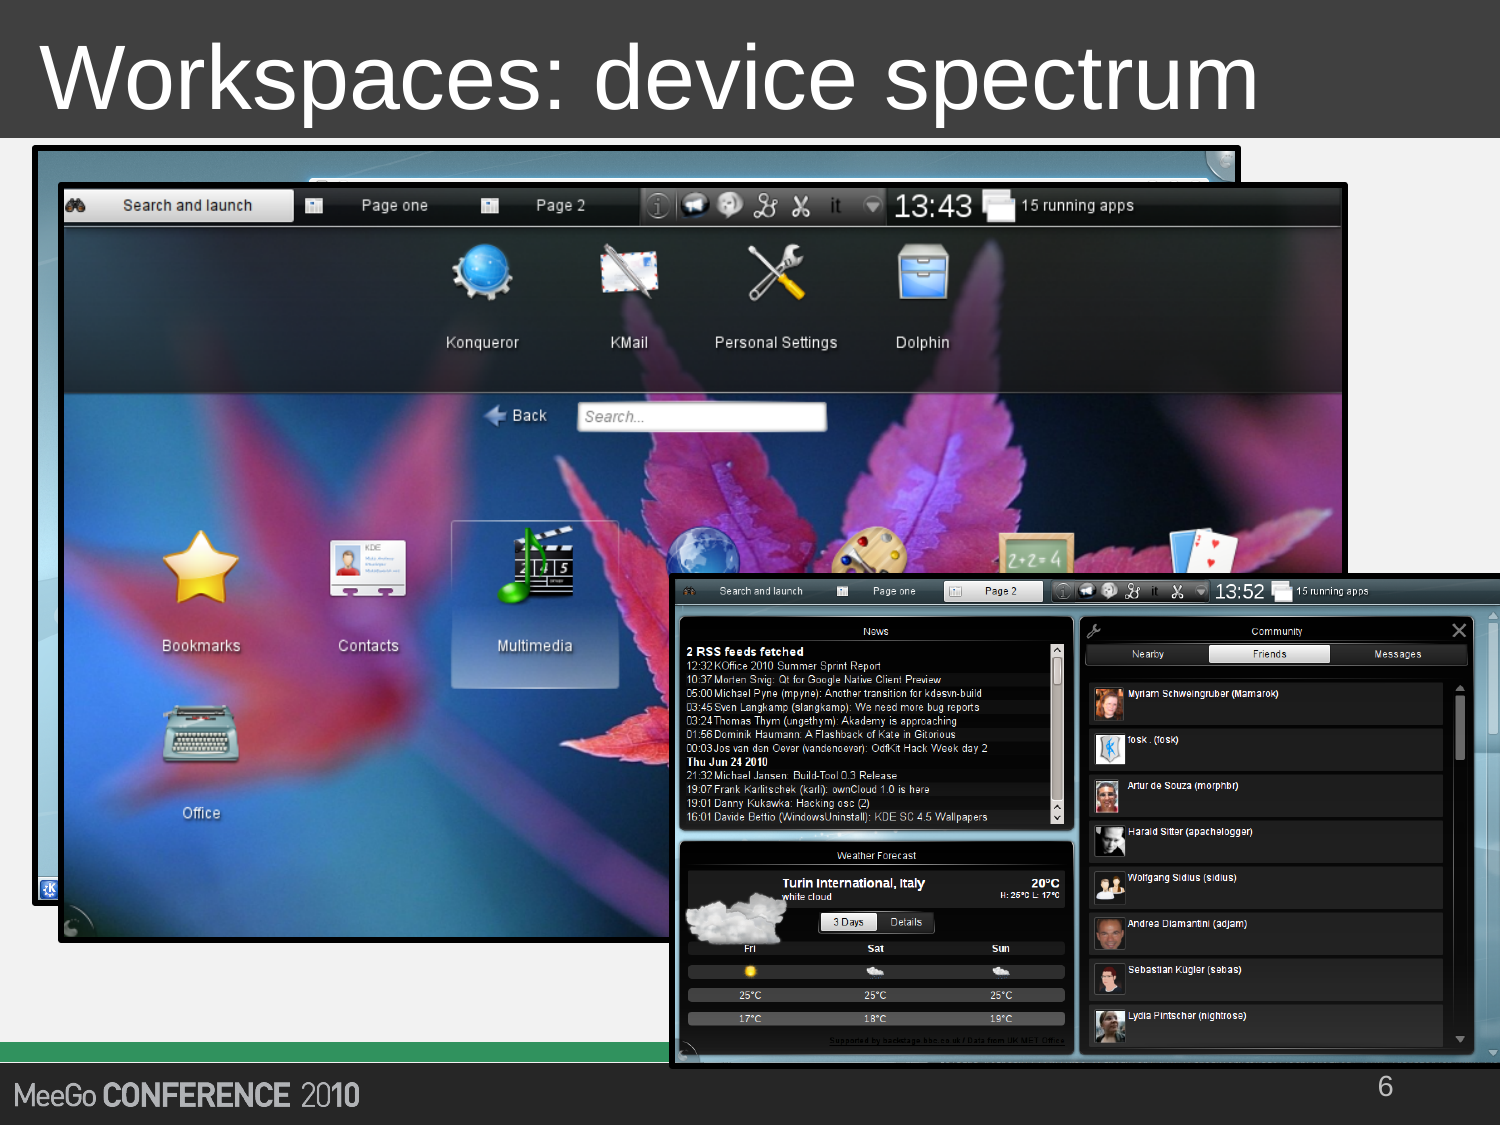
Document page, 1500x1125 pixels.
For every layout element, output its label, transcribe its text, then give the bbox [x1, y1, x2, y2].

text_box [0, 1042, 669, 1062]
title Workspaces: device spectrum [24, 18, 1300, 119]
picture [37, 151, 1236, 901]
picture [64, 187, 1342, 938]
picture [675, 578, 1500, 1063]
picture [15, 1077, 359, 1113]
text_box <number> [1362, 1069, 1488, 1123]
